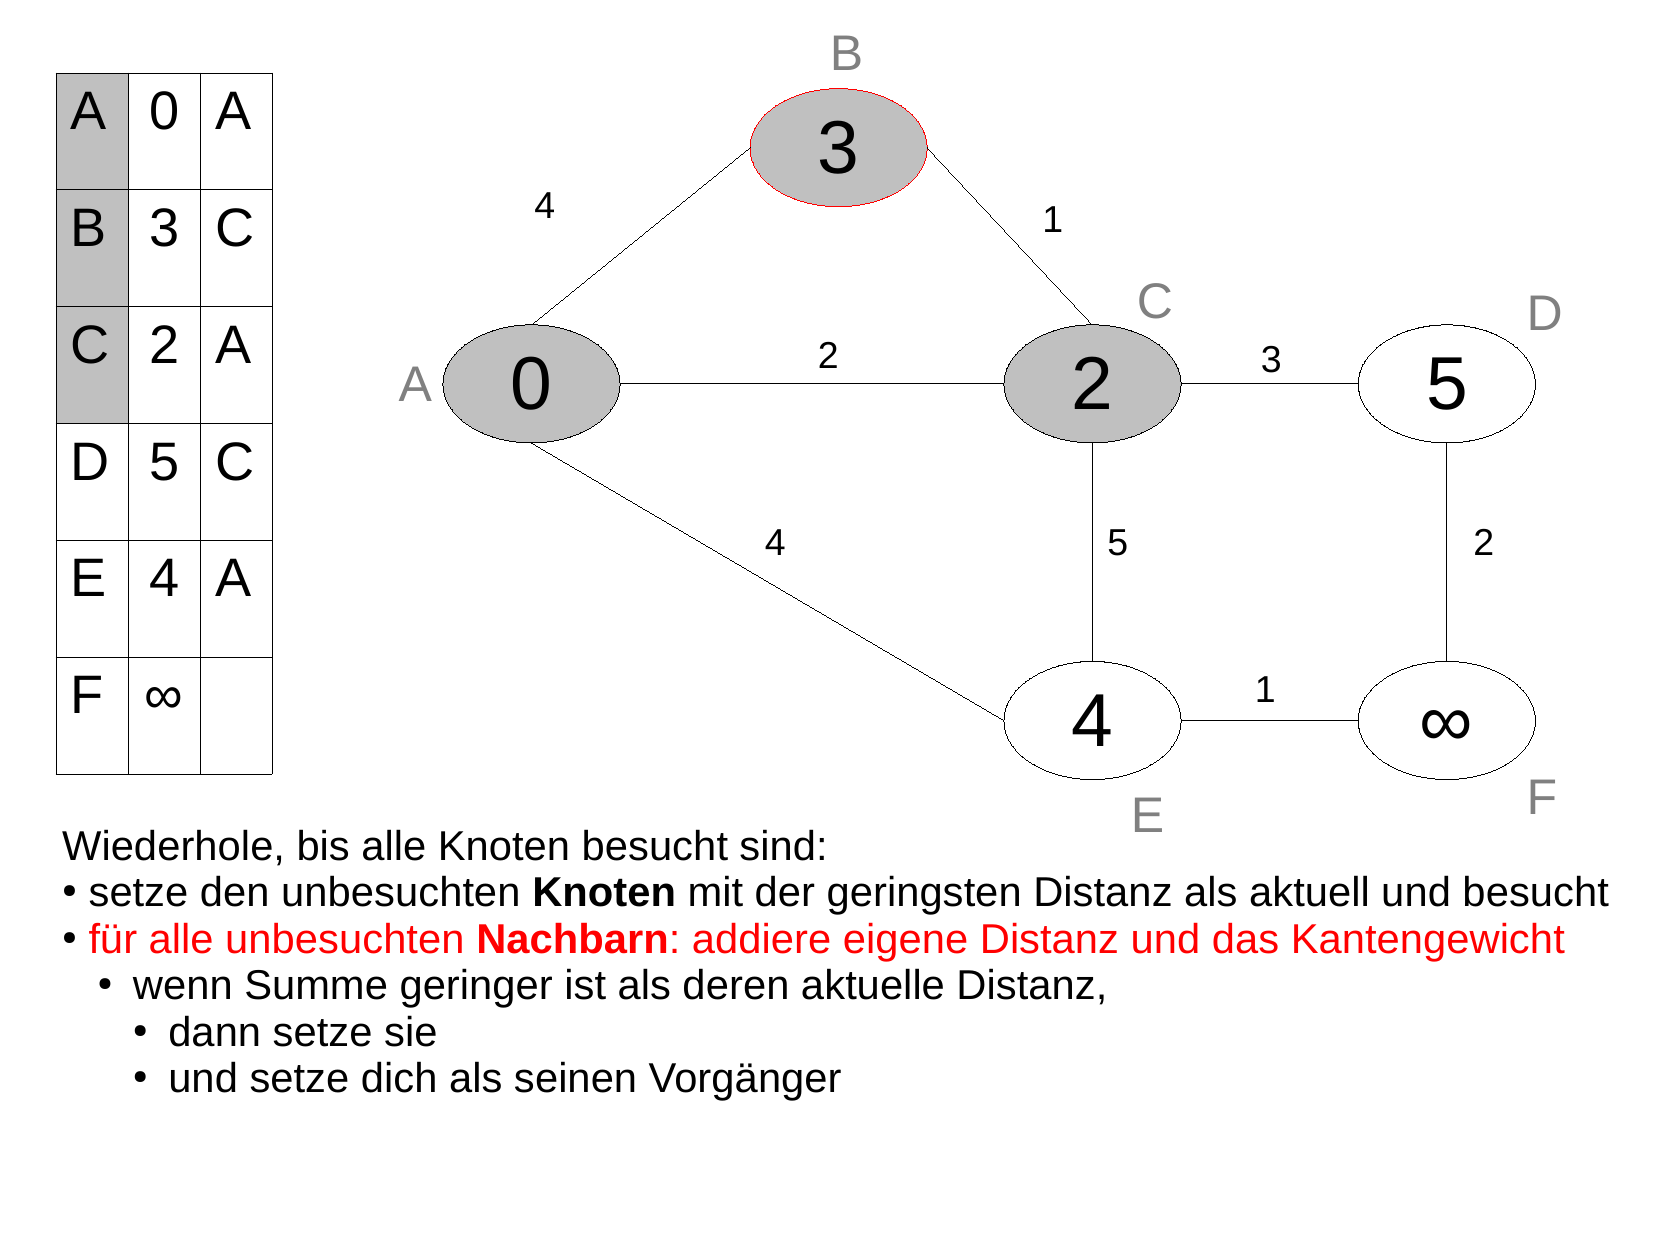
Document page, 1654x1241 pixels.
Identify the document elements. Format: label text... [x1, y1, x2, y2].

table_cell D [57, 424, 128, 540]
table_cell F [57, 658, 128, 774]
table_cell 4 [129, 541, 200, 657]
table_cell C [57, 307, 128, 423]
table_header A [201, 74, 272, 189]
text_box 4 [519, 177, 579, 235]
text_box 2 [803, 326, 863, 384]
table_cell 2 [129, 307, 200, 423]
text_box 4 [1003, 661, 1182, 780]
table_cell ∞ [129, 658, 200, 774]
table_header A [57, 74, 128, 189]
text_box B [814, 17, 904, 89]
table_cell A [201, 307, 272, 423]
table_cell B [57, 190, 128, 306]
text_box 5 [1092, 513, 1152, 573]
text_box F [1511, 761, 1601, 815]
table_cell 3 [129, 190, 200, 306]
text_box 5 [1358, 324, 1536, 443]
text_box Wiederhole, bis alle Knoten besucht sind: setze den unbesuchten Knoten mit der geringsten Distanz als aktuell und besucht für alle unbesuchten Nachbarn: addiere eigene Distanz und das Kantengewicht wenn Summe geringer ist als deren aktuelle Distanz, dann setze sie und setze dich als seinen Vorgänger [47, 815, 1654, 1113]
table_cell C [201, 190, 272, 306]
table_cell C [201, 424, 272, 540]
text_box 3 [1246, 330, 1306, 390]
text_box 2 [1003, 324, 1182, 443]
text_box 0 [461, 324, 621, 443]
table_cell E [57, 541, 128, 657]
table_header 0 [129, 74, 200, 189]
text_box D [1511, 277, 1601, 367]
table_cell 5 [129, 424, 200, 540]
text_box 1 [1027, 191, 1087, 249]
text_box ∞ [1358, 661, 1536, 780]
text_box 3 [750, 89, 928, 207]
text_box A [383, 348, 473, 426]
text_box 1 [1240, 661, 1300, 725]
text_box 2 [1458, 513, 1518, 585]
text_box 4 [750, 513, 810, 571]
table_cell [201, 658, 272, 774]
text_box C [1122, 265, 1211, 361]
text_box E [1116, 779, 1176, 815]
table_cell A [201, 541, 272, 657]
